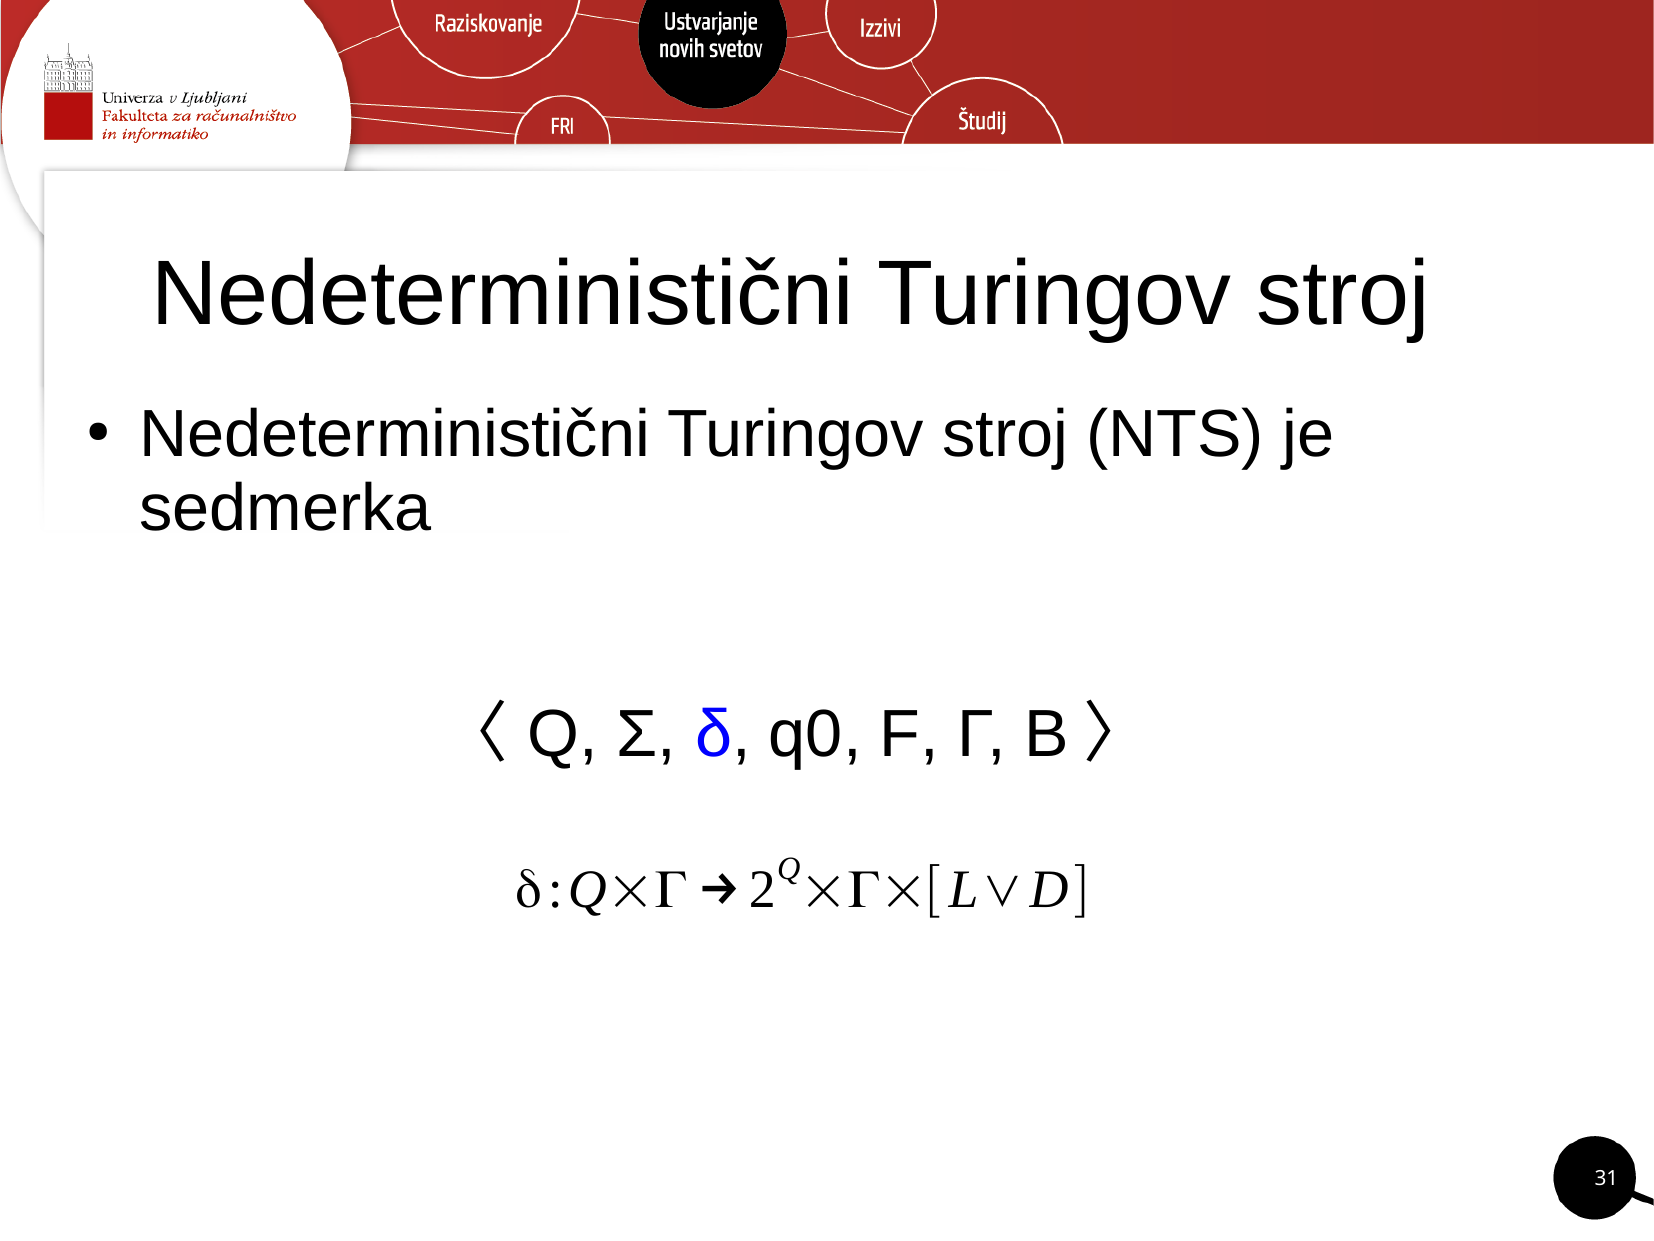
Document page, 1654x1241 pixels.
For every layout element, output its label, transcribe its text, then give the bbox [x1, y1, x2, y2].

chart [507, 850, 1095, 920]
title Nedeterministični Turingov stroj [47, 188, 1536, 397]
text_box <številka> [1564, 1145, 1648, 1212]
picture [0, 0, 1654, 1241]
list Nedeterministični Turingov stroj (NTS) je sedmerka 〈Q, Σ, δ, q0, F, Γ, B〉 [68, 395, 1524, 992]
